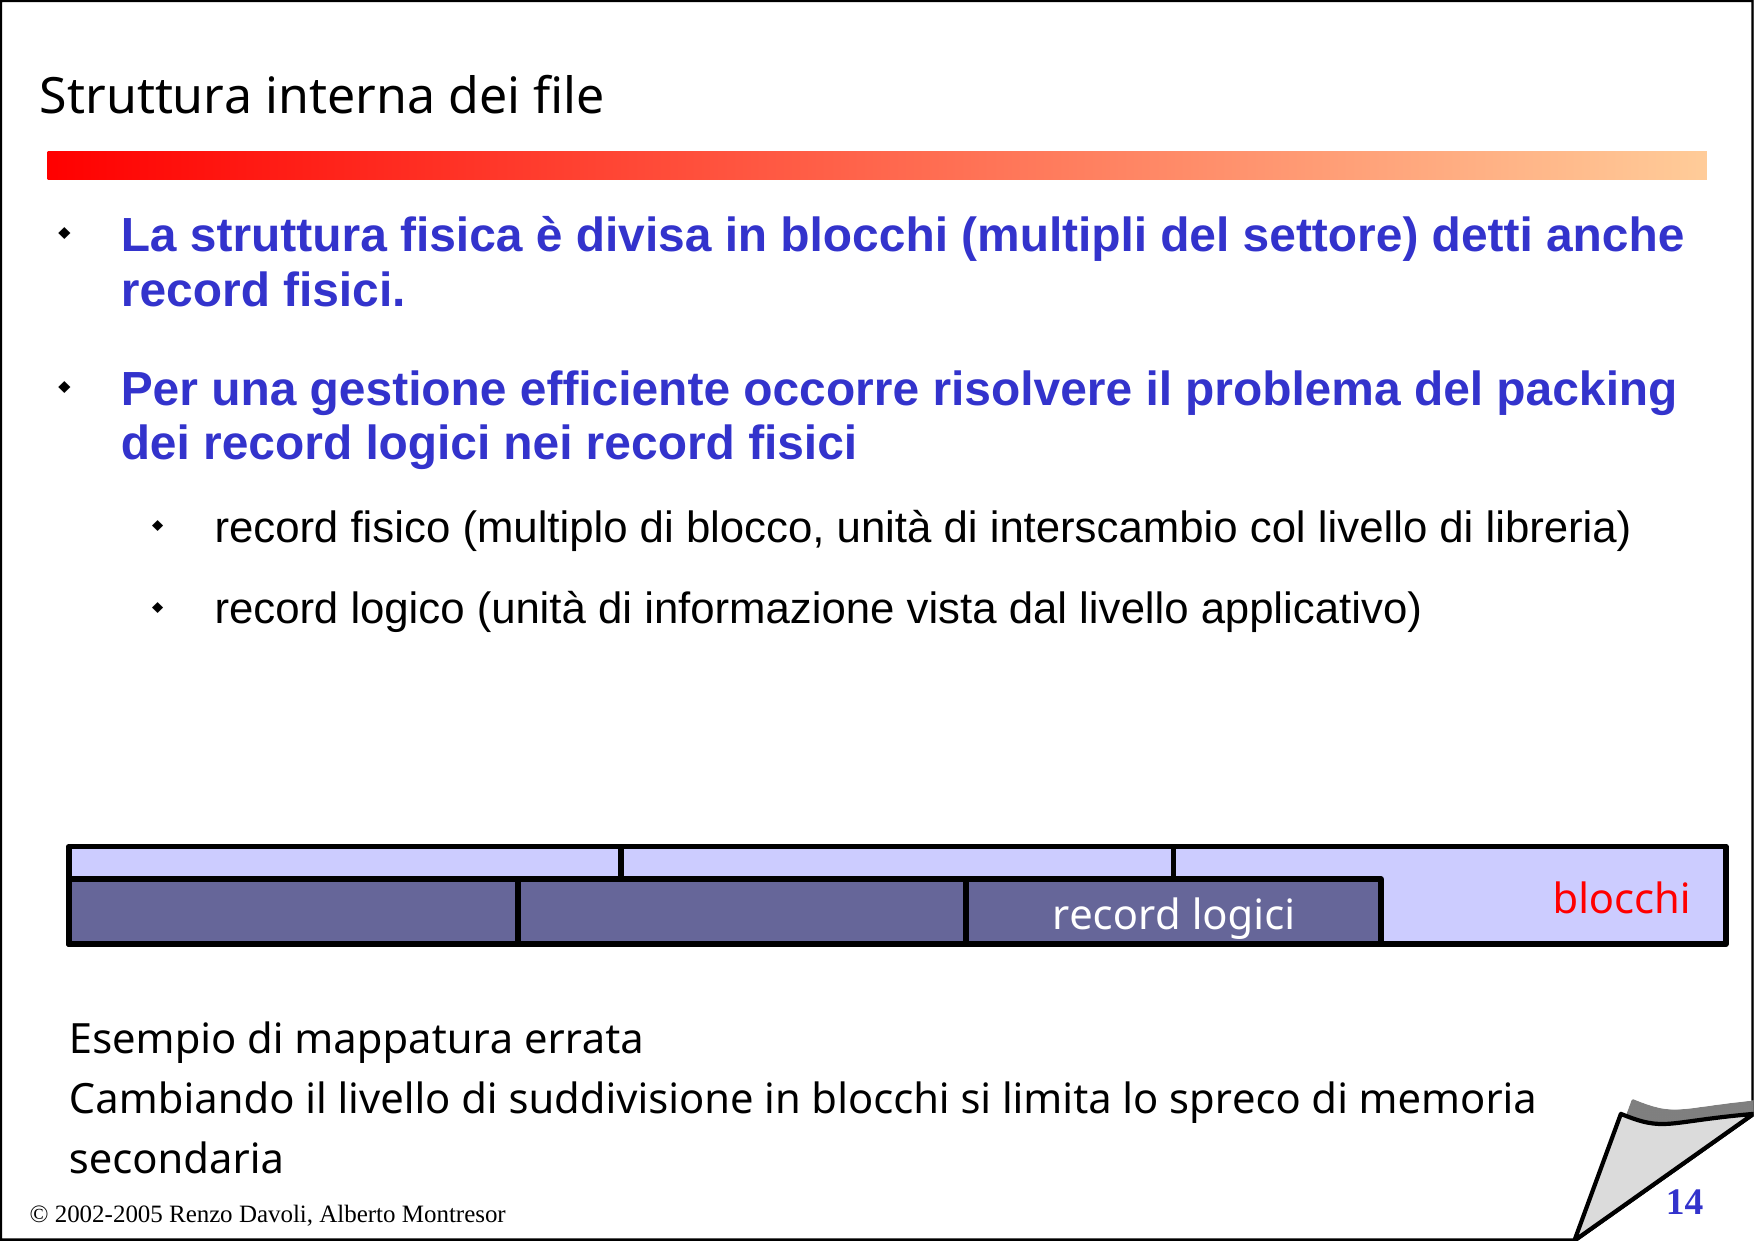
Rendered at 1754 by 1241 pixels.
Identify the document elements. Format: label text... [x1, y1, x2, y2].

text_box [68, 846, 1173, 945]
text_box record logici [966, 879, 1381, 945]
list La struttura fisica è divisa in blocchi (multipli del settore) detti anche record fisici. Per una gestione efficiente occorre risolvere il problema del packing dei record logici nei record fisici record fisico (multiplo di blocco, unità di interscambio col livello di libreria) record logico (unità di informazione vista dal livello applicativo) [58, 206, 1695, 815]
text_box blocchi [1173, 846, 1726, 945]
text_box 9 [1469, 152, 1474, 179]
title Struttura interna dei file [40, 49, 1713, 144]
text_box Esempio di mappatura errata Cambiando il livello di suddivisione in blocchi si limita lo spreco di memoria secondaria [68, 1005, 1501, 1205]
